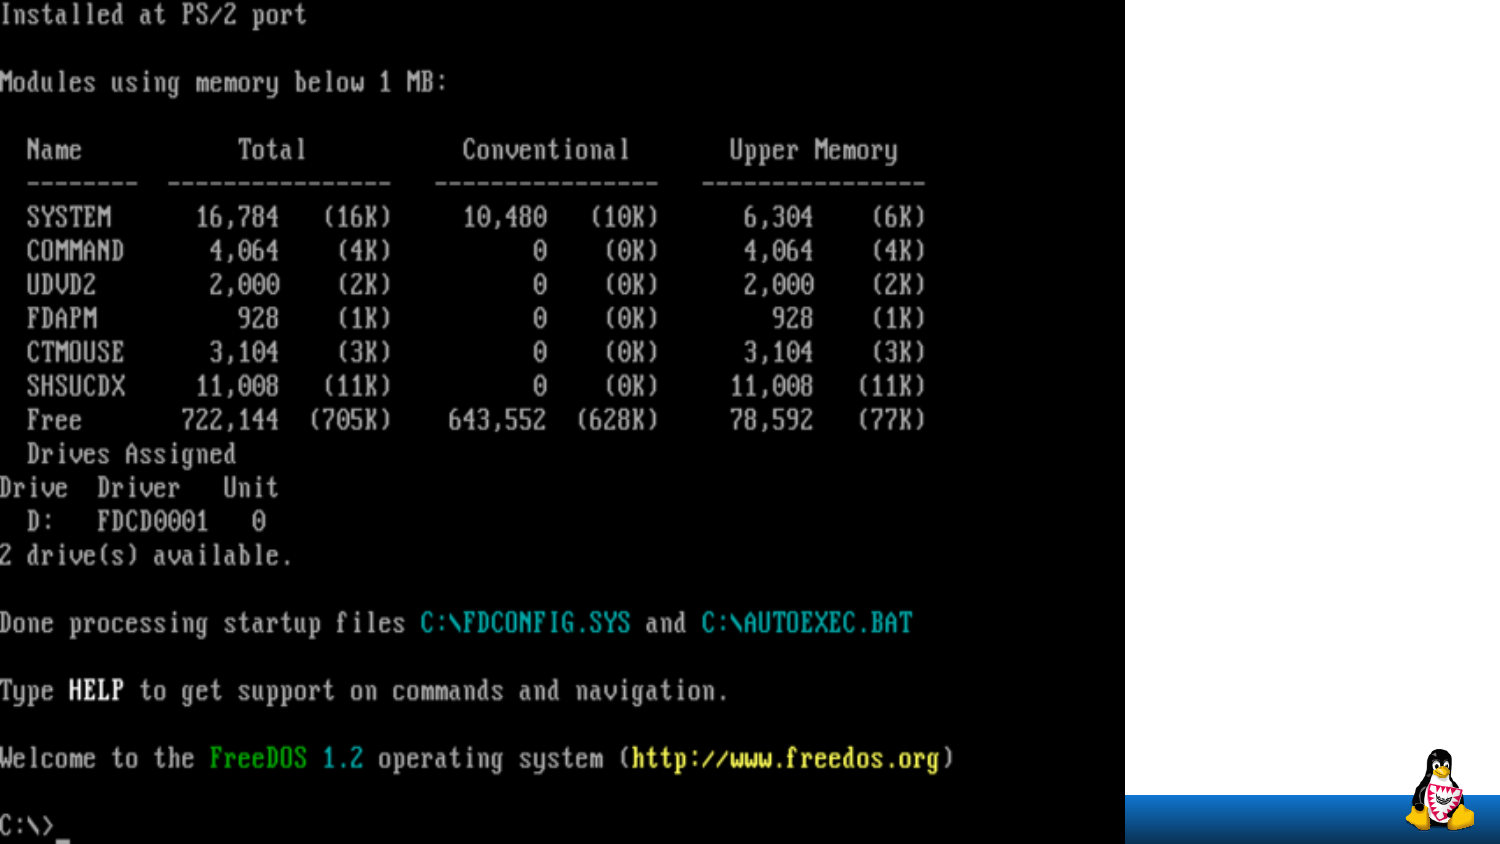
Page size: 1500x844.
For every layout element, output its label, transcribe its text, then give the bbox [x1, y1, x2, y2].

picture [1399, 787, 1480, 830]
picture [0, 0, 1125, 844]
list FreeDOS 1.2 [1125, 637, 1480, 787]
